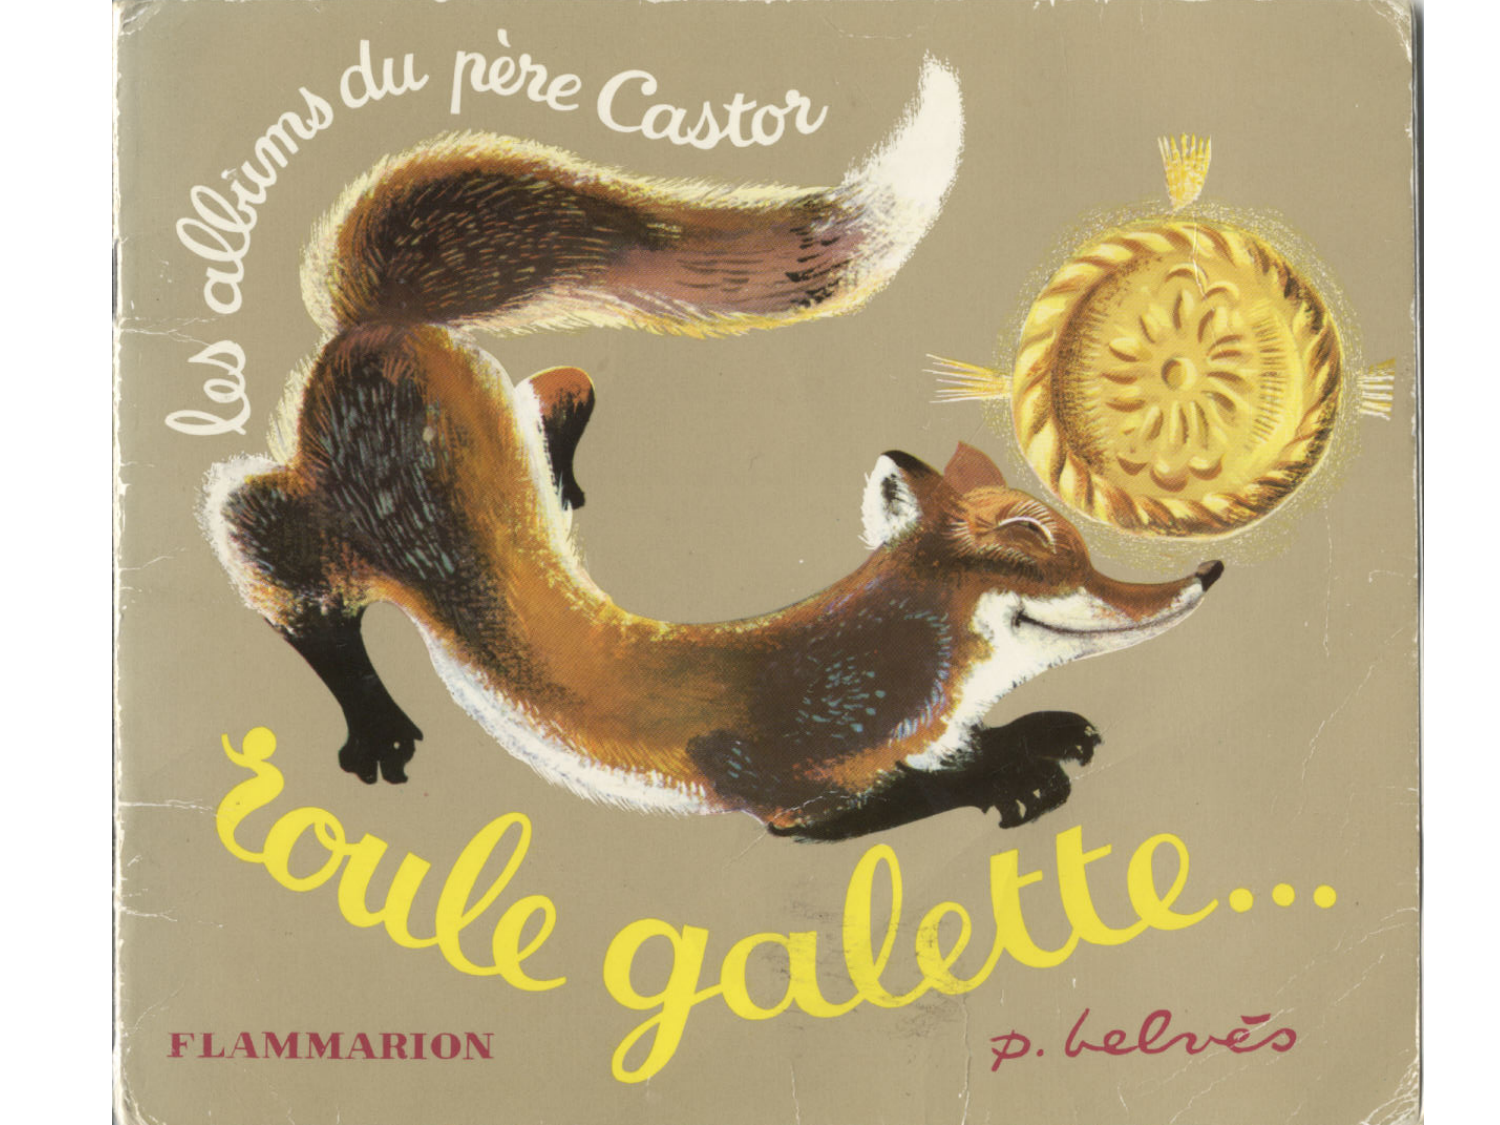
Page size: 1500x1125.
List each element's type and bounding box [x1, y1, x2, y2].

picture [112, 0, 1424, 1125]
